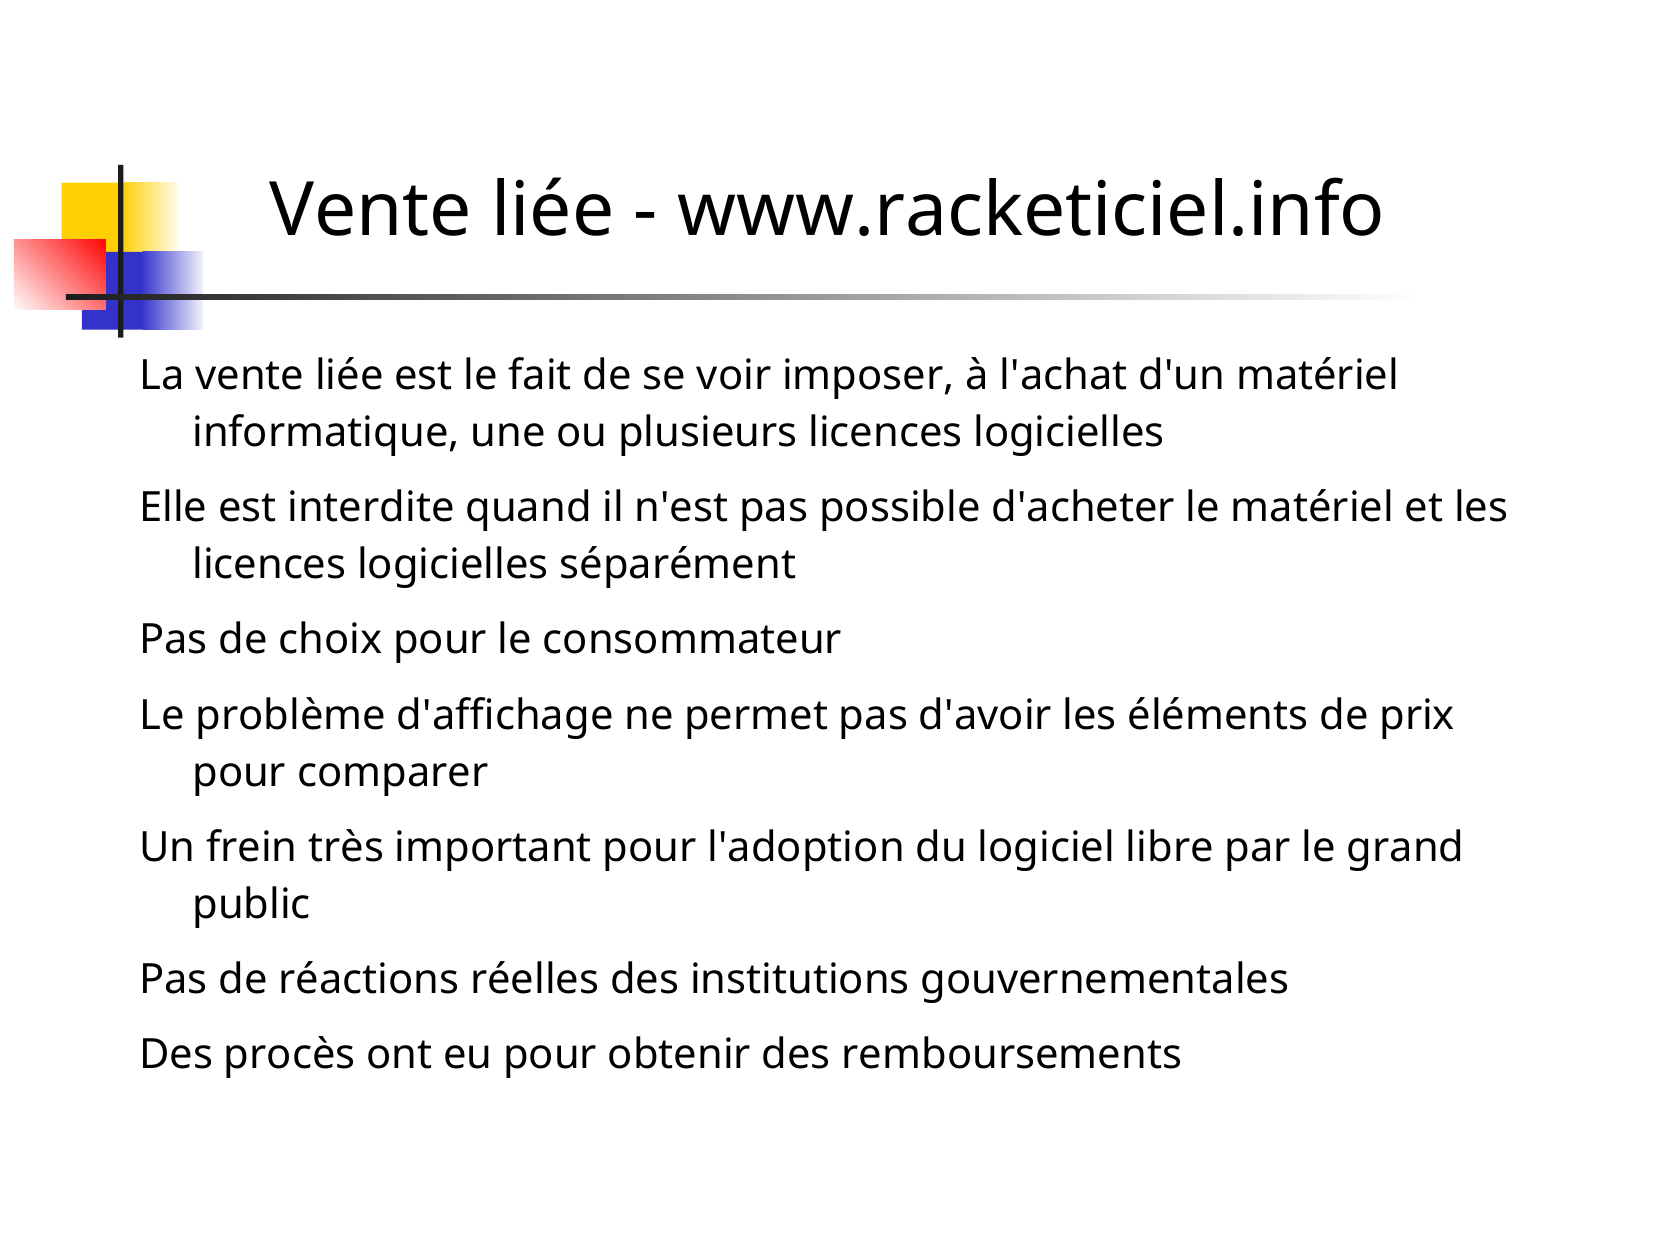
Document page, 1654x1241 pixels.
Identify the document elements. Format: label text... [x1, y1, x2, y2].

title Vente liée - www.racketiciel.info [121, 110, 1534, 303]
list La vente liée est le fait de se voir imposer, à l'achat d'un matériel informatique, une ou plusieurs licences logicielles Elle est interdite quand il n'est pas possible d'acheter le matériel et les licences logicielles séparément Pas de choix pour le consommateur Le problème d'affichage ne permet pas d'avoir les éléments de prix pour comparer Un frein très important pour l'adoption du logiciel libre par le grand public Pas de réactions réelles des institutions gouvernementales Des procès ont eu pour obtenir des remboursements [121, 344, 1534, 1112]
